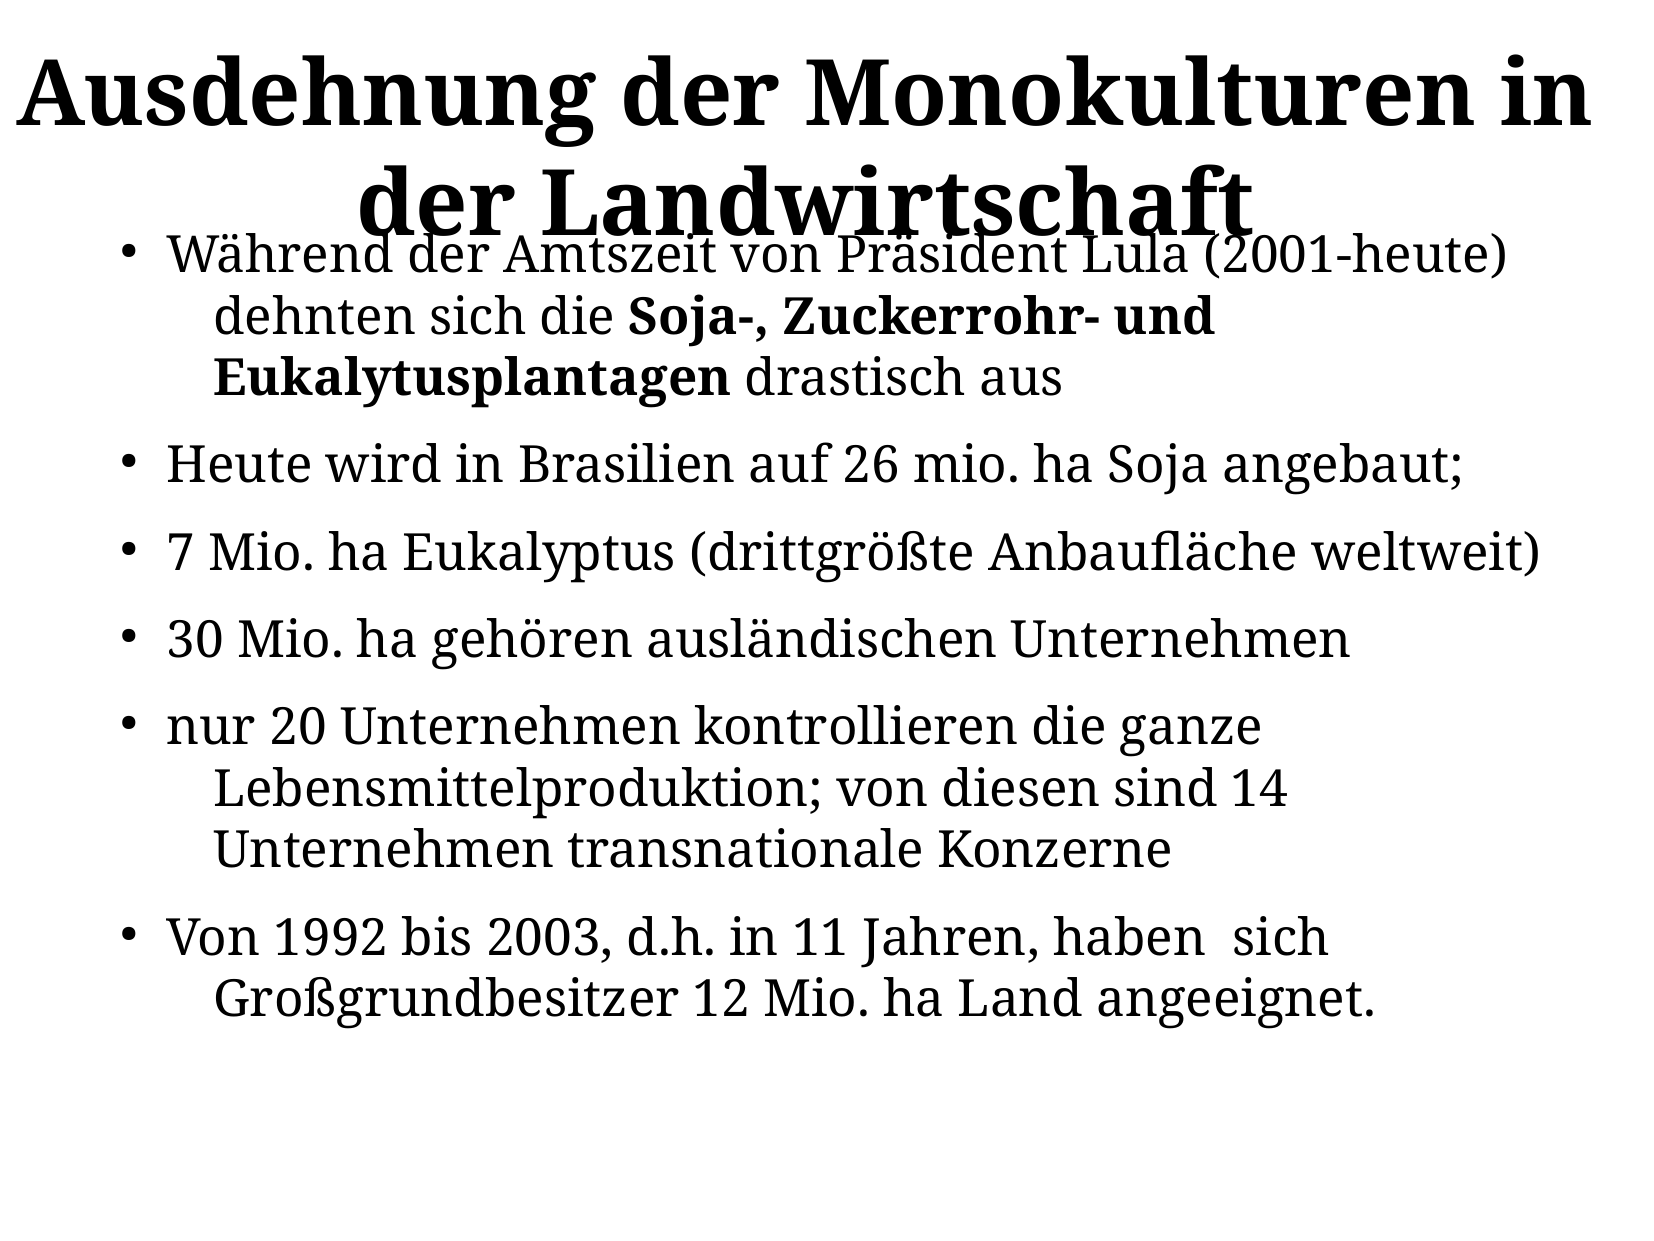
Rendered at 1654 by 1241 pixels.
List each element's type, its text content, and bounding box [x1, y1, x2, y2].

list Während der Amtszeit von Präsident Lula (2001-heute) dehnten sich die Soja-, Zuckerrohr- und Eukalytusplantagen drastisch aus Heute wird in Brasilien auf 26 mio. ha Soja angebaut; 7 Mio. ha Eukalyptus (drittgrößte Anbaufläche weltweit) 30 Mio. ha gehören ausländischen Unternehmen nur 20 Unternehmen kontrollieren die ganze Lebensmittelproduktion; von diesen sind 14 Unternehmen transnationale Konzerne Von 1992 bis 2003, d.h. in 11 Jahren, haben sich Großgrundbesitzer 12 Mio. ha Land angeeignet. [88, 221, 1577, 1042]
title Ausdehnung der Monokulturen in der Landwirtschaft [0, 34, 1612, 239]
